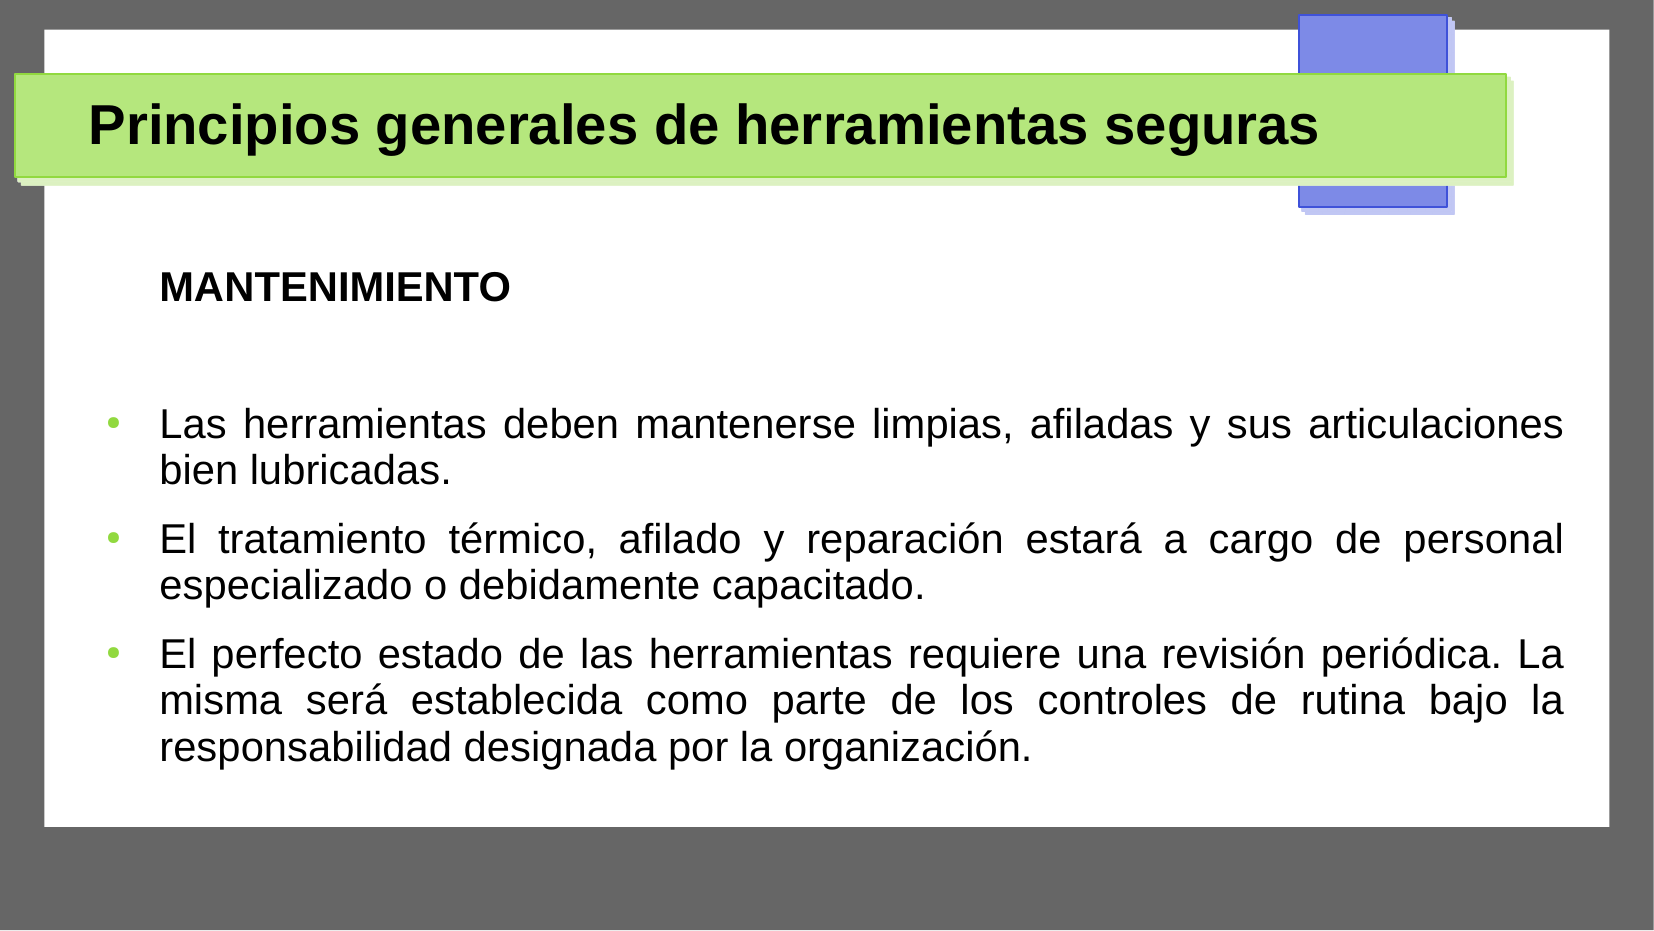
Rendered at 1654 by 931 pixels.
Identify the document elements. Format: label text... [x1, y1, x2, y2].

list MANTENIMIENTO Las herramientas deben mantenerse limpias, afiladas y sus articulaciones bien lubricadas. El tratamiento térmico, afilado y reparación estará a cargo de personal especializado o debidamente capacitado. El perfecto estado de las herramientas requiere una revisión periódica. La misma será establecida como parte de los controles de rutina bajo la responsabilidad designada por la organización. [88, 221, 1565, 813]
title Principios generales de herramientas seguras [88, 73, 1506, 178]
